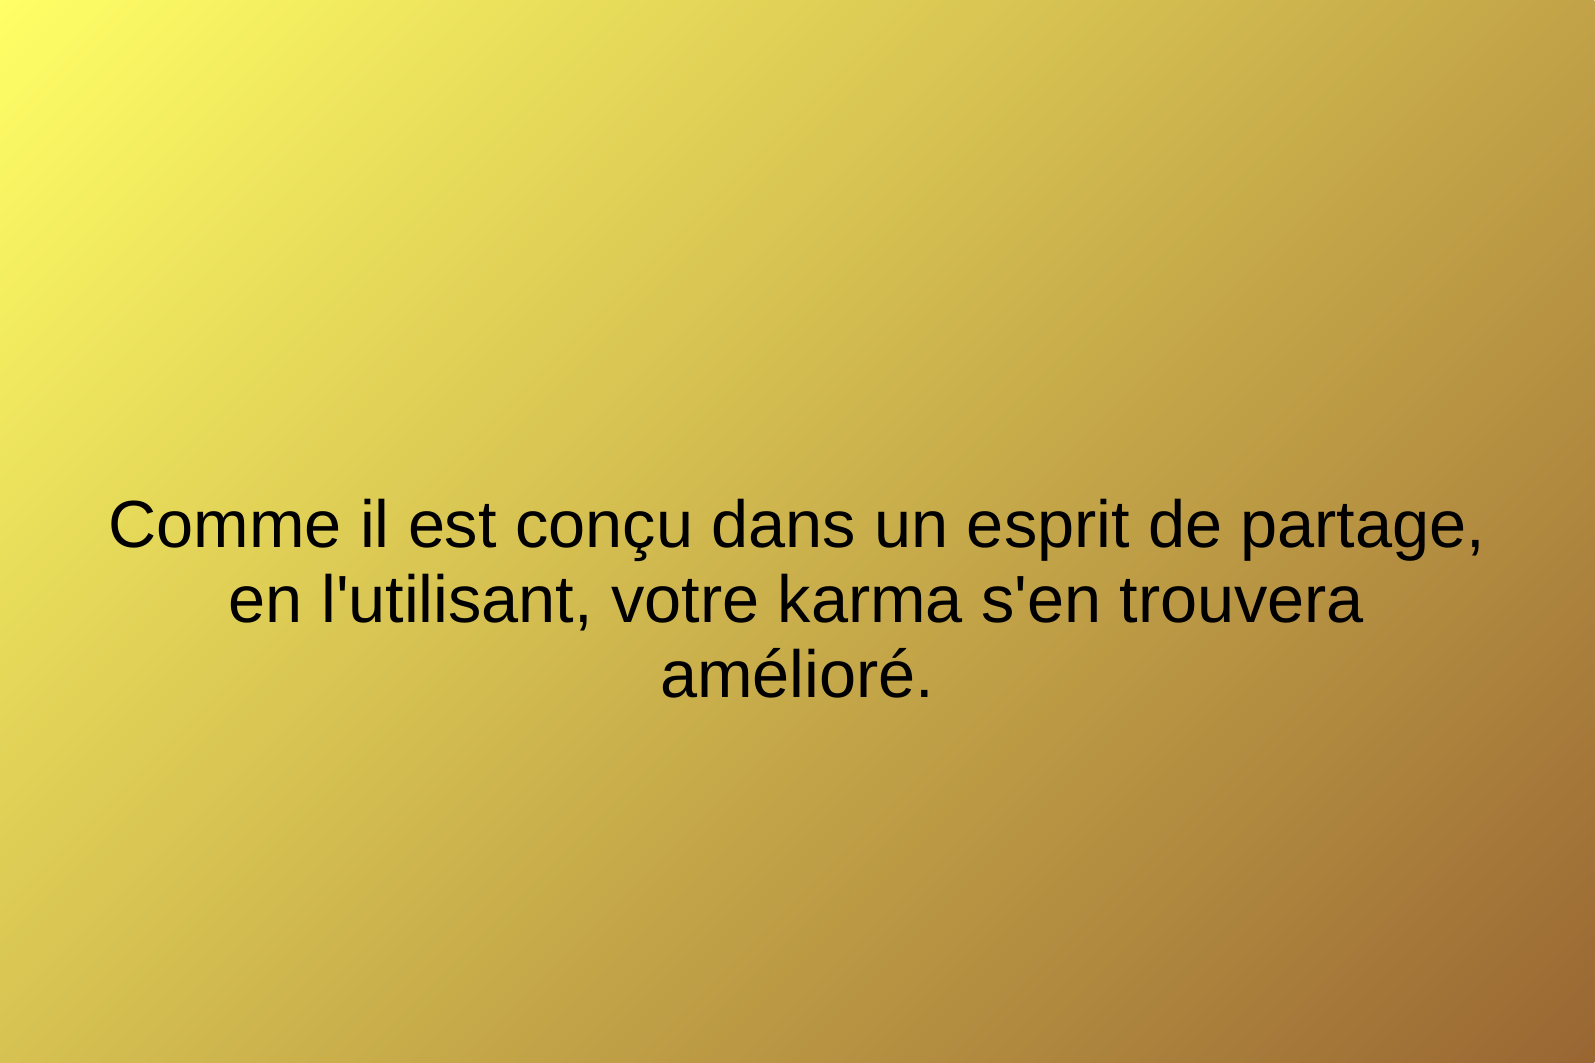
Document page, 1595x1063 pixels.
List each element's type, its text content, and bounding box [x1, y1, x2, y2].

text_box Comme il est conçu dans un esprit de partage, en l'utilisant, votre karma s'en trouvera amélioré. [79, 479, 1515, 720]
